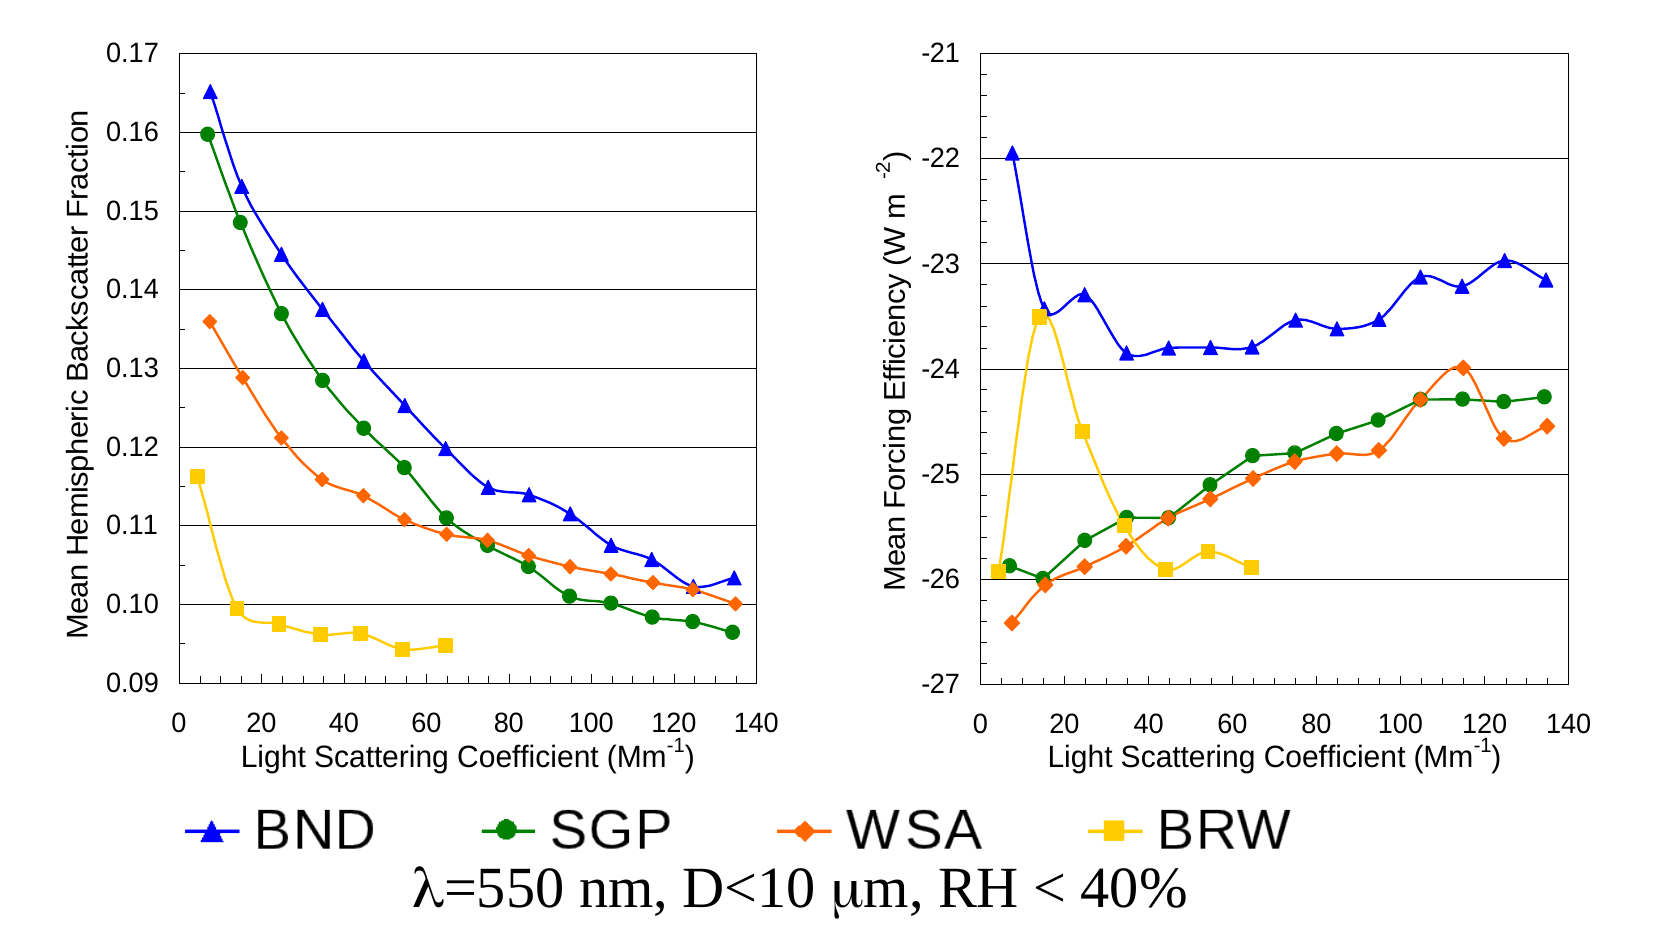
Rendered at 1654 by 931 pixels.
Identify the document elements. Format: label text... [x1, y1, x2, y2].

chart [121, 751, 1373, 887]
picture [859, 24, 1601, 788]
picture [47, 24, 789, 788]
text_box =550 nm, D<10 m, RH < 40% [362, 887, 1238, 927]
